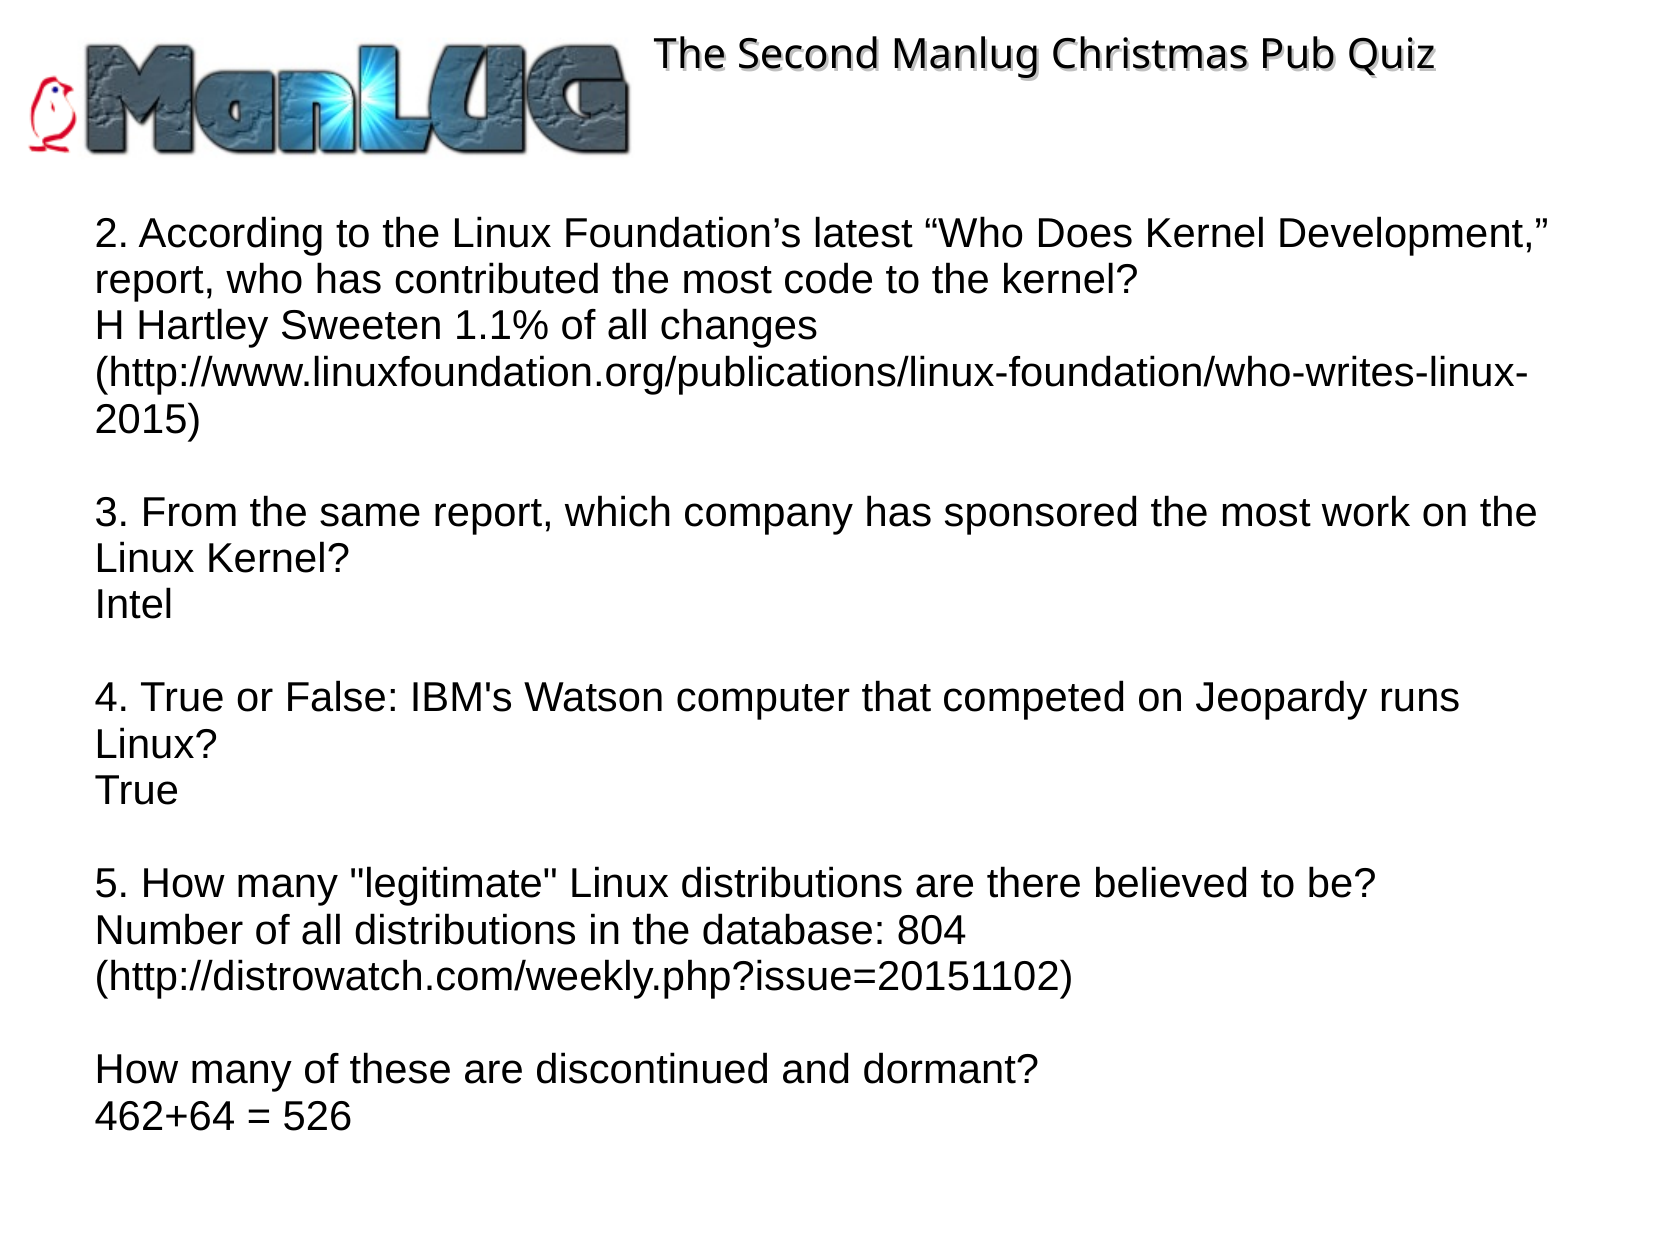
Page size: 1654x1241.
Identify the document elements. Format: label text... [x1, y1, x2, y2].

subtitle 2. According to the Linux Foundation’s latest “Who Does Kernel Development,” report, who has contributed the most code to the kernel? H Hartley Sweeten 1.1% of all changes (http://www.linuxfoundation.org/publications/linux-foundation/who-writes-linux-2015) 3. From the same report, which company has sponsored the most work on the Linux Kernel? Intel 4. True or False: IBM's Watson computer that competed on Jeopardy runs Linux? True 5. How many "legitimate" Linux distributions are there believed to be? Number of all distributions in the database: 804 (http://distrowatch.com/weekly.php?issue=20151102) How many of these are discontinued and dormant? 462+64 = 526 [94, 202, 1583, 1241]
text_box The Second Manlug Christmas Pub Quiz [639, 16, 1577, 91]
picture [16, 35, 638, 161]
